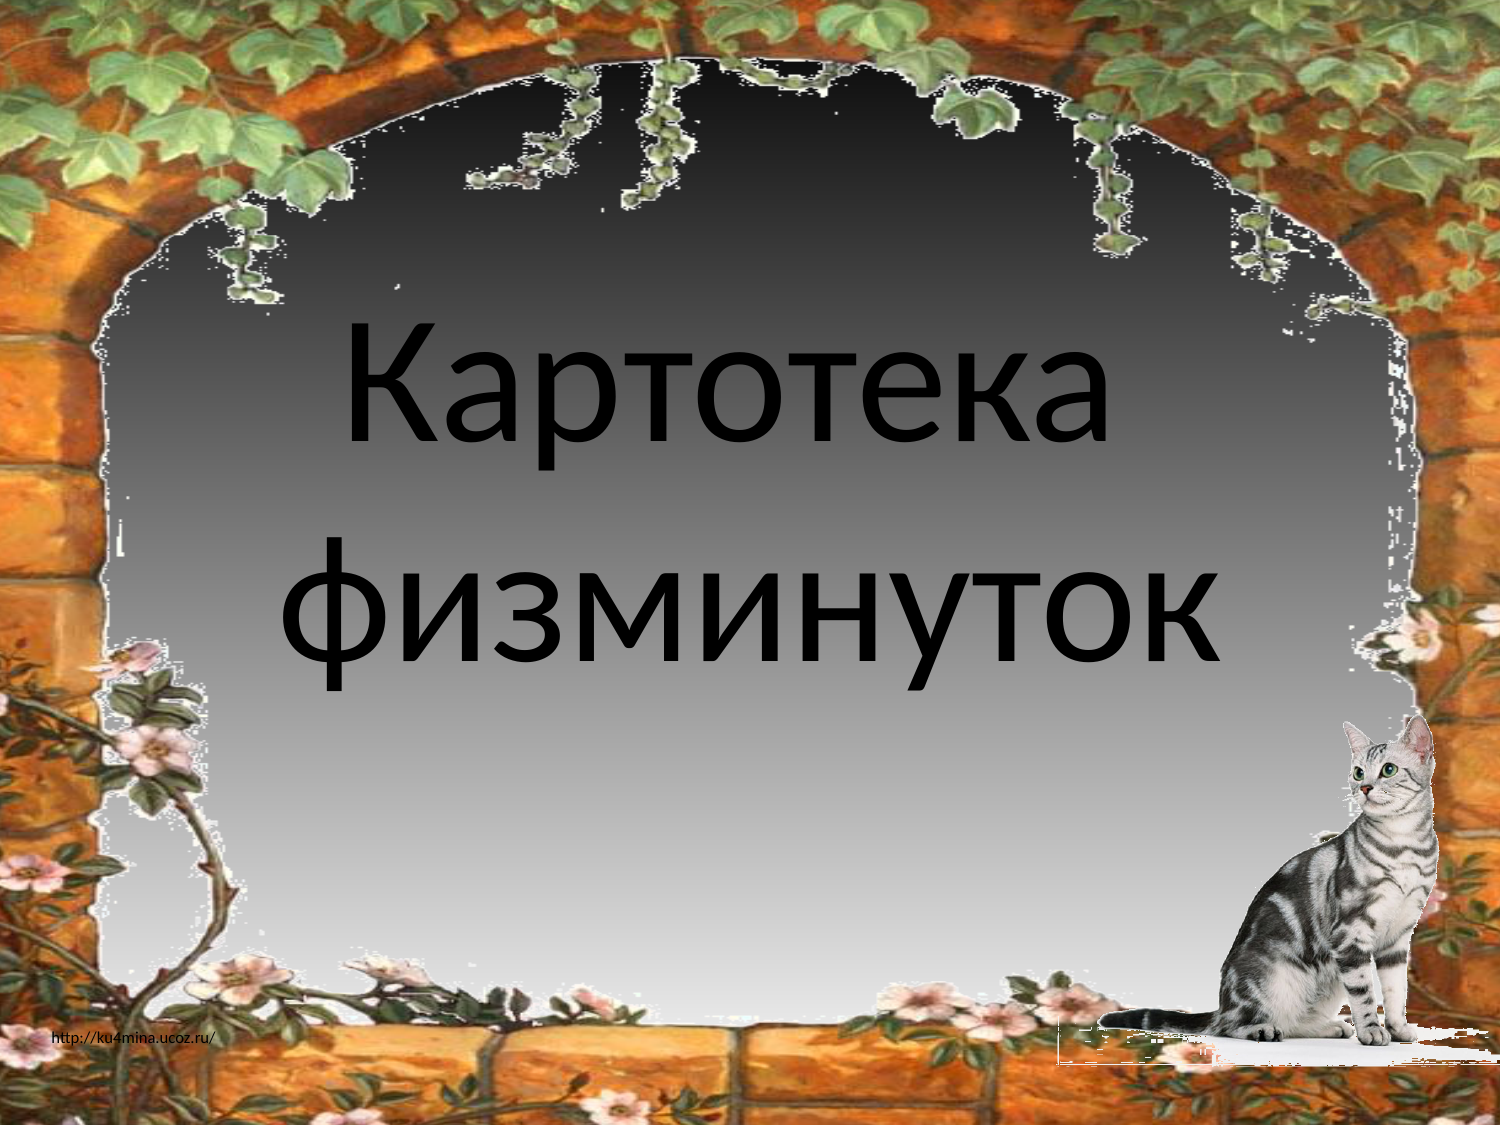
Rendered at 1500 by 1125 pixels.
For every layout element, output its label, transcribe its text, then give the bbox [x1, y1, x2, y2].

picture [0, 0, 1500, 1125]
title Картотека физминуток [246, 140, 1254, 985]
